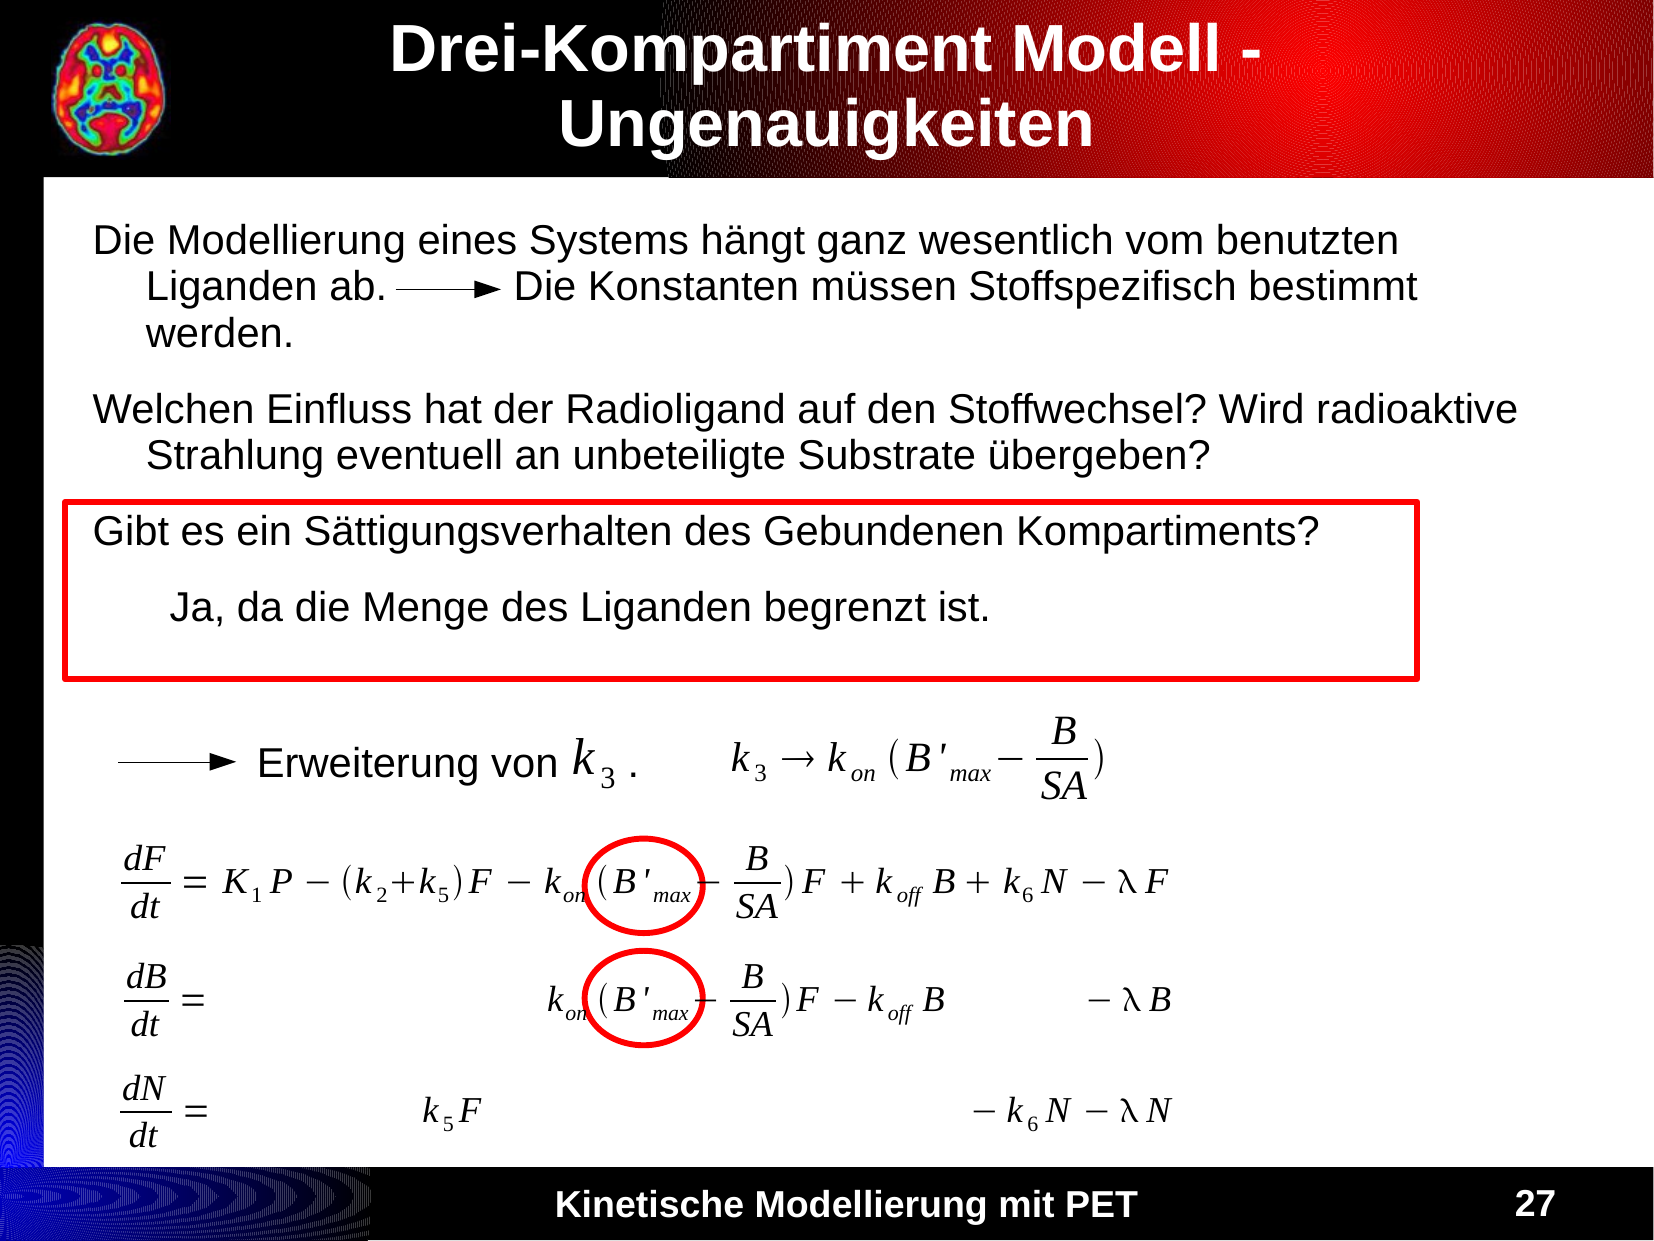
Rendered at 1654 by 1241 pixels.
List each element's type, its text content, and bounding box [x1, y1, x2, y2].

chart [109, 838, 1178, 928]
text_box Erweiterung von . [242, 732, 556, 794]
picture [51, 17, 169, 160]
chart [112, 956, 1180, 1046]
text_box 55 [1422, 1175, 1649, 1234]
chart [556, 726, 628, 795]
title Drei-Kompartiment Modell - Ungenauigkeiten [169, 10, 1484, 161]
chart [108, 1068, 1181, 1157]
chart [720, 708, 1117, 810]
text_box [0, 0, 1654, 1241]
text_box Erweiterung von . [628, 732, 715, 794]
text_box Kinetische Modellierung mit PET [512, 1176, 1182, 1235]
list Die Modellierung eines Systems hängt ganz wesentlich vom benutzten Liganden ab. Die Konstanten müssen Stoffspezifisch bestimmt werden. Welchen Einfluss hat der Radioligand auf den Stoffwechsel? Wird radioaktive Strahlung eventuell an unbeteiligte Substrate übergeben? Gibt es ein Sättigungsverhalten des Gebundenen Kompartiments? Ja, da die Menge des Liganden begrenzt ist. [75, 216, 1564, 709]
